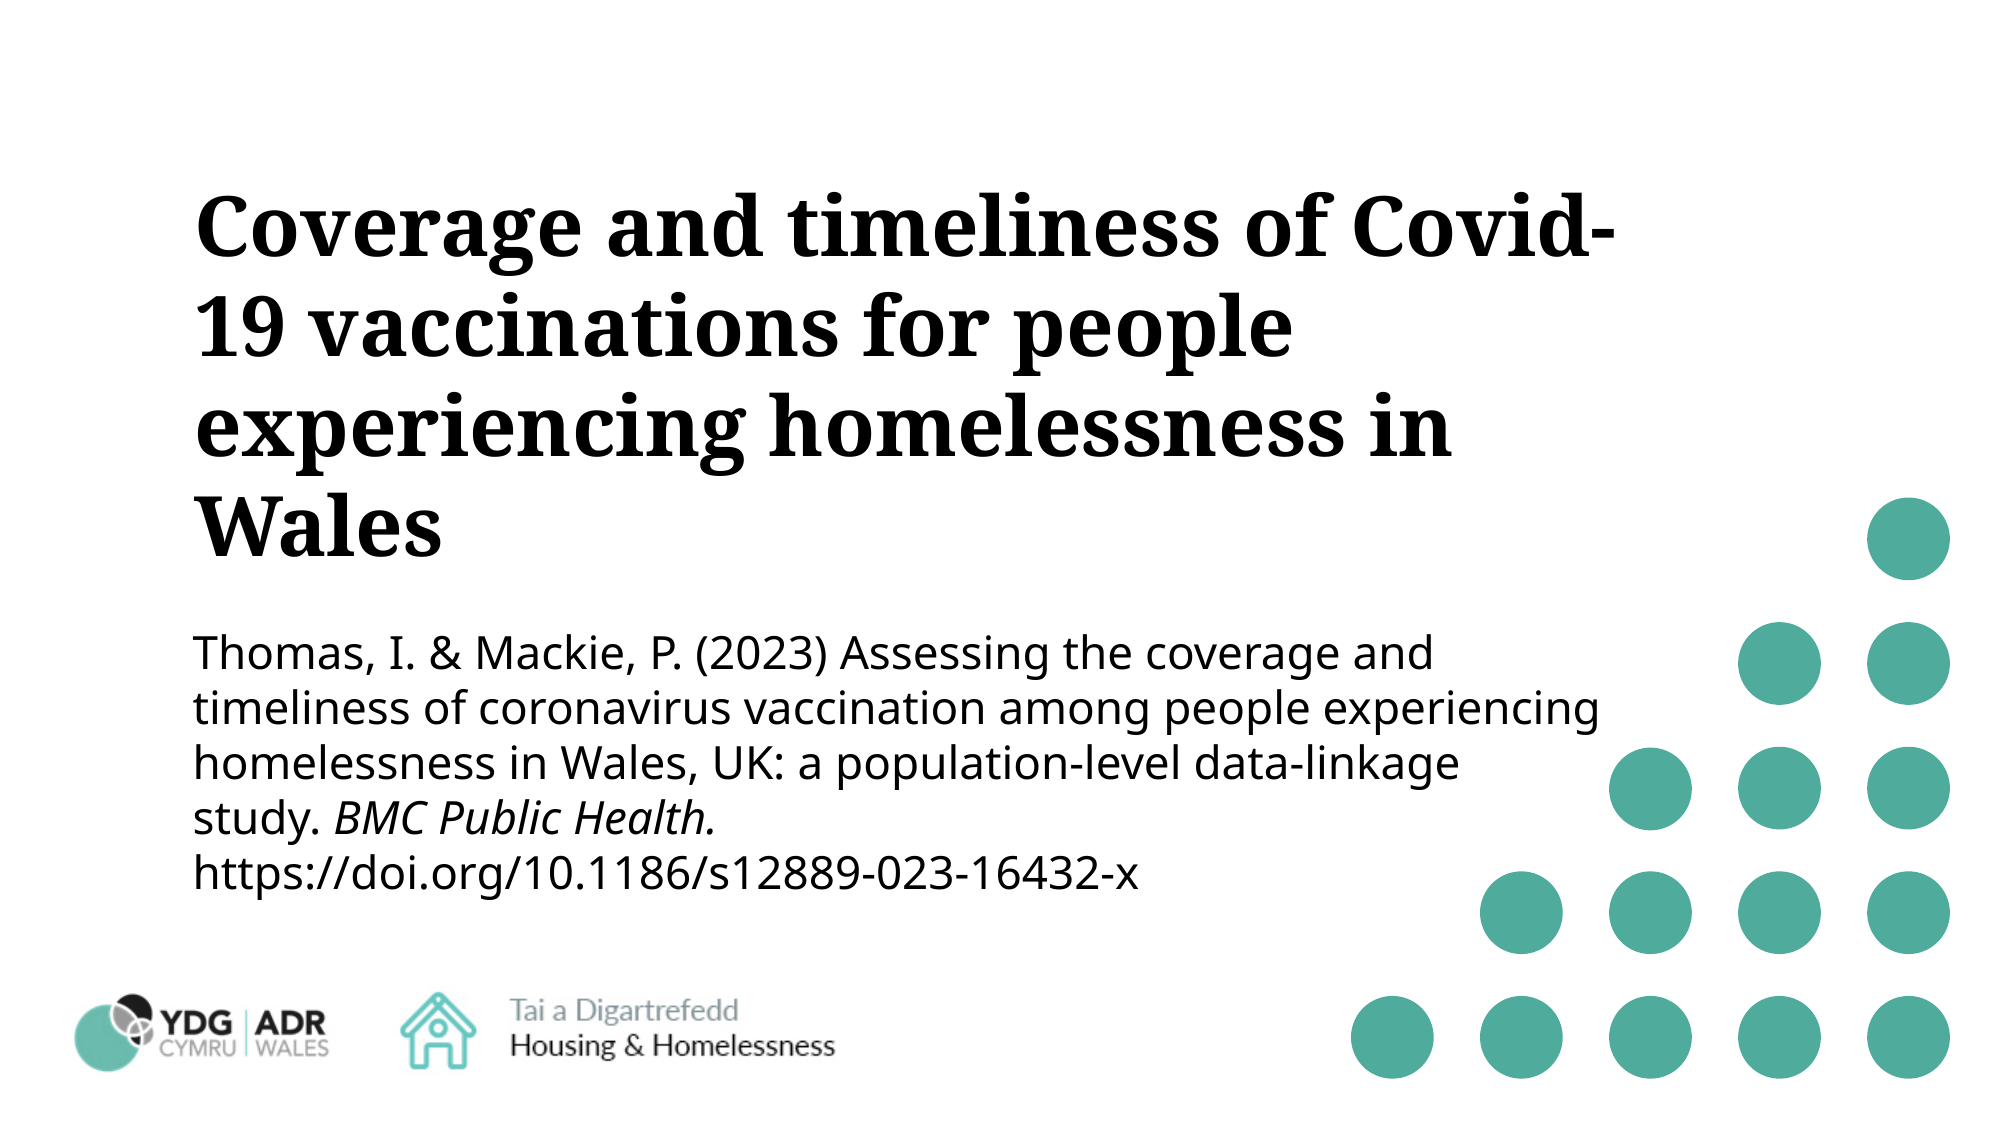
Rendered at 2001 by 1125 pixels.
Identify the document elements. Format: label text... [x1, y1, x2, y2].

text_box Thomas, I. & Mackie, P. (2023) Assessing the coverage and timeliness of coronavirus vaccination among people experiencing homelessness in Wales, UK: a population-level data-linkage study. BMC Public Health. https://doi.org/10.1186/s12889-023-16432-x [177, 616, 1630, 854]
text_box [1867, 497, 1950, 581]
text_box [1480, 995, 1563, 1079]
text_box [1630, 747, 1692, 831]
text_box [1609, 871, 1692, 955]
text_box Coverage and timeliness of Covid-19 vaccinations for people experiencing homelessness in Wales [179, 165, 1658, 585]
text_box [1738, 622, 1821, 705]
text_box [1351, 995, 1434, 1079]
text_box [1738, 746, 1821, 830]
text_box [1609, 995, 1692, 1079]
text_box [1738, 871, 1821, 955]
text_box [1738, 995, 1821, 1079]
text_box [1867, 871, 1950, 955]
text_box [1867, 746, 1950, 830]
text_box [1867, 995, 1950, 1079]
text_box [1867, 622, 1950, 705]
picture [60, 983, 852, 1082]
text_box [1480, 871, 1563, 955]
